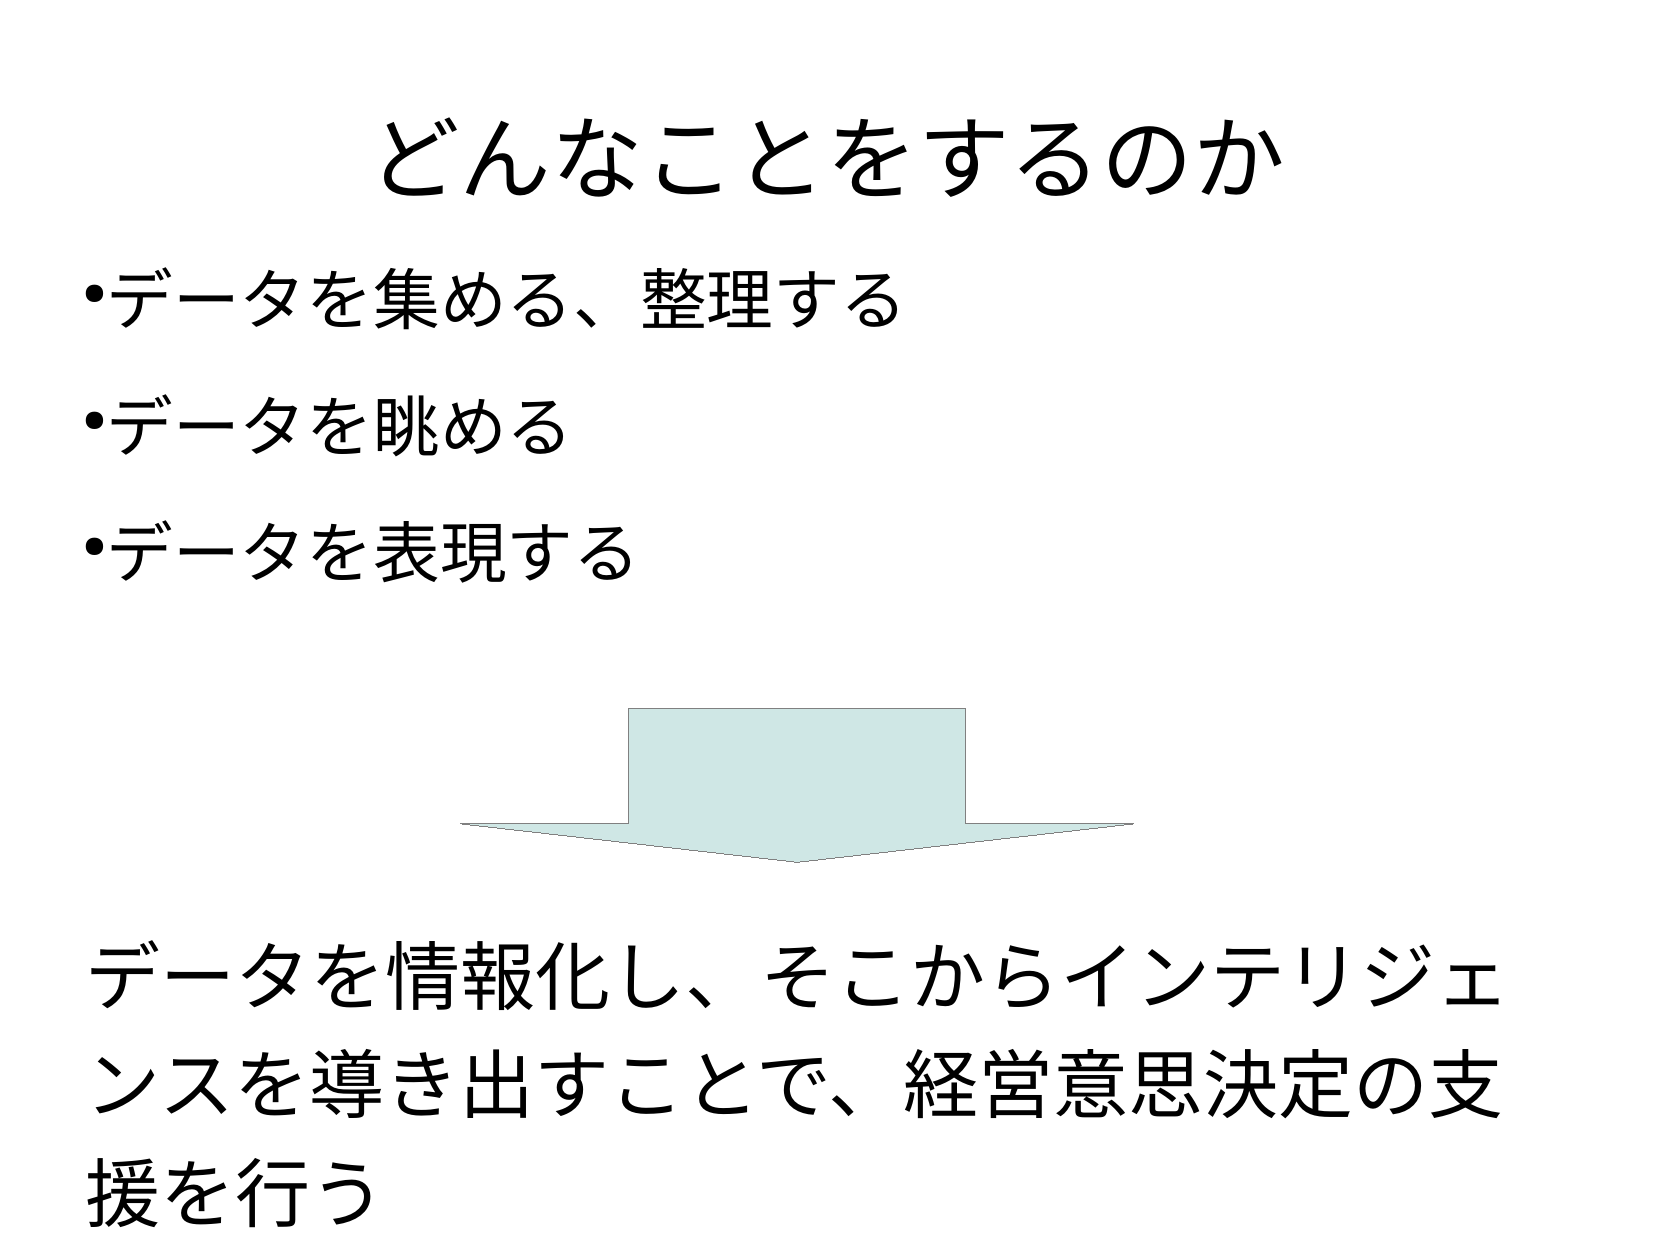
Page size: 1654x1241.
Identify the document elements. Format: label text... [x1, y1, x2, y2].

title どんなことをするのか [82, 49, 1571, 247]
text_box [460, 708, 1134, 863]
list データを集める、整理する データを眺める データを表現する [82, 247, 1571, 909]
text_box データを情報化し、そこからインテリジェンスを導き出すことで、経営意思決定の支援を行う [70, 909, 1571, 1075]
